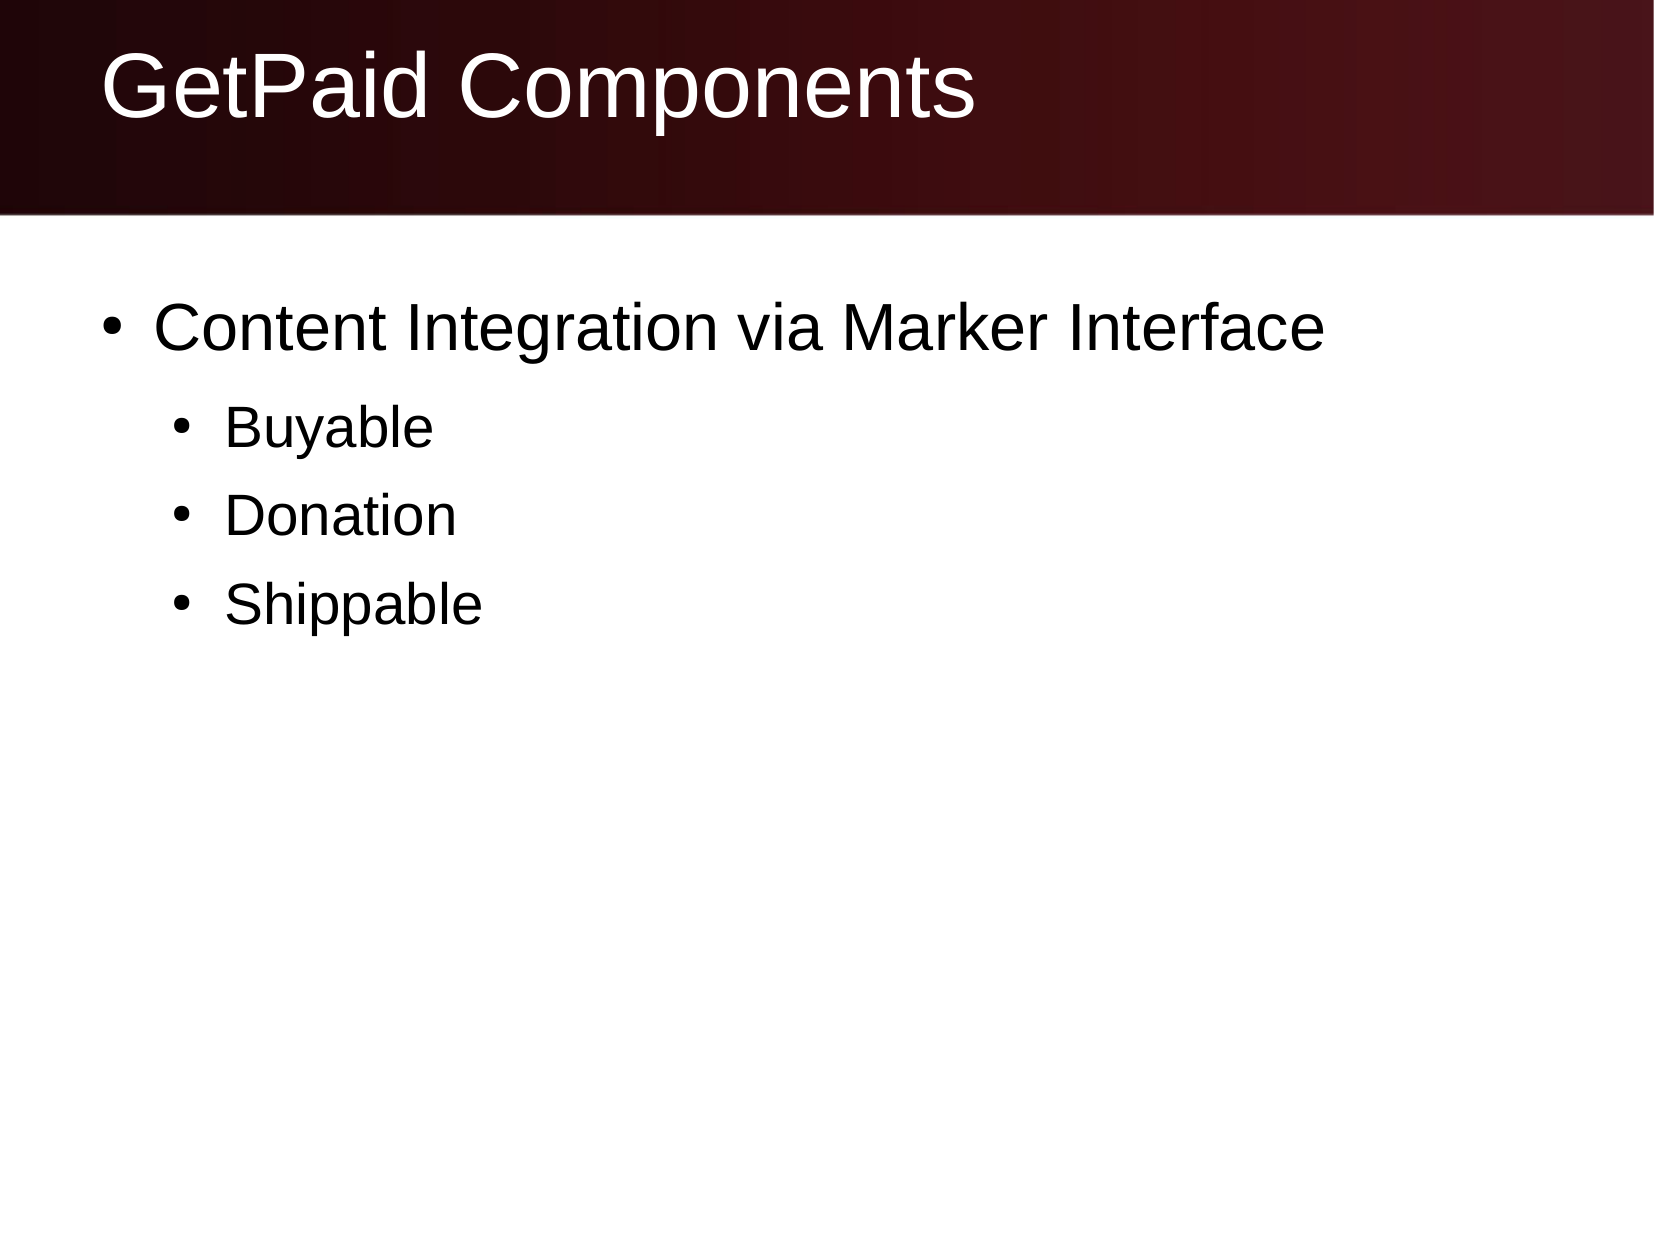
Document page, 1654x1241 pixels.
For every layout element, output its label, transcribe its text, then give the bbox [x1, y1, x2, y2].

text_box GetPaid Components [58, 34, 1021, 138]
picture [0, 0, 1654, 1241]
list Content Integration via Marker Interface Buyable Donation Shippable [82, 290, 1571, 1109]
